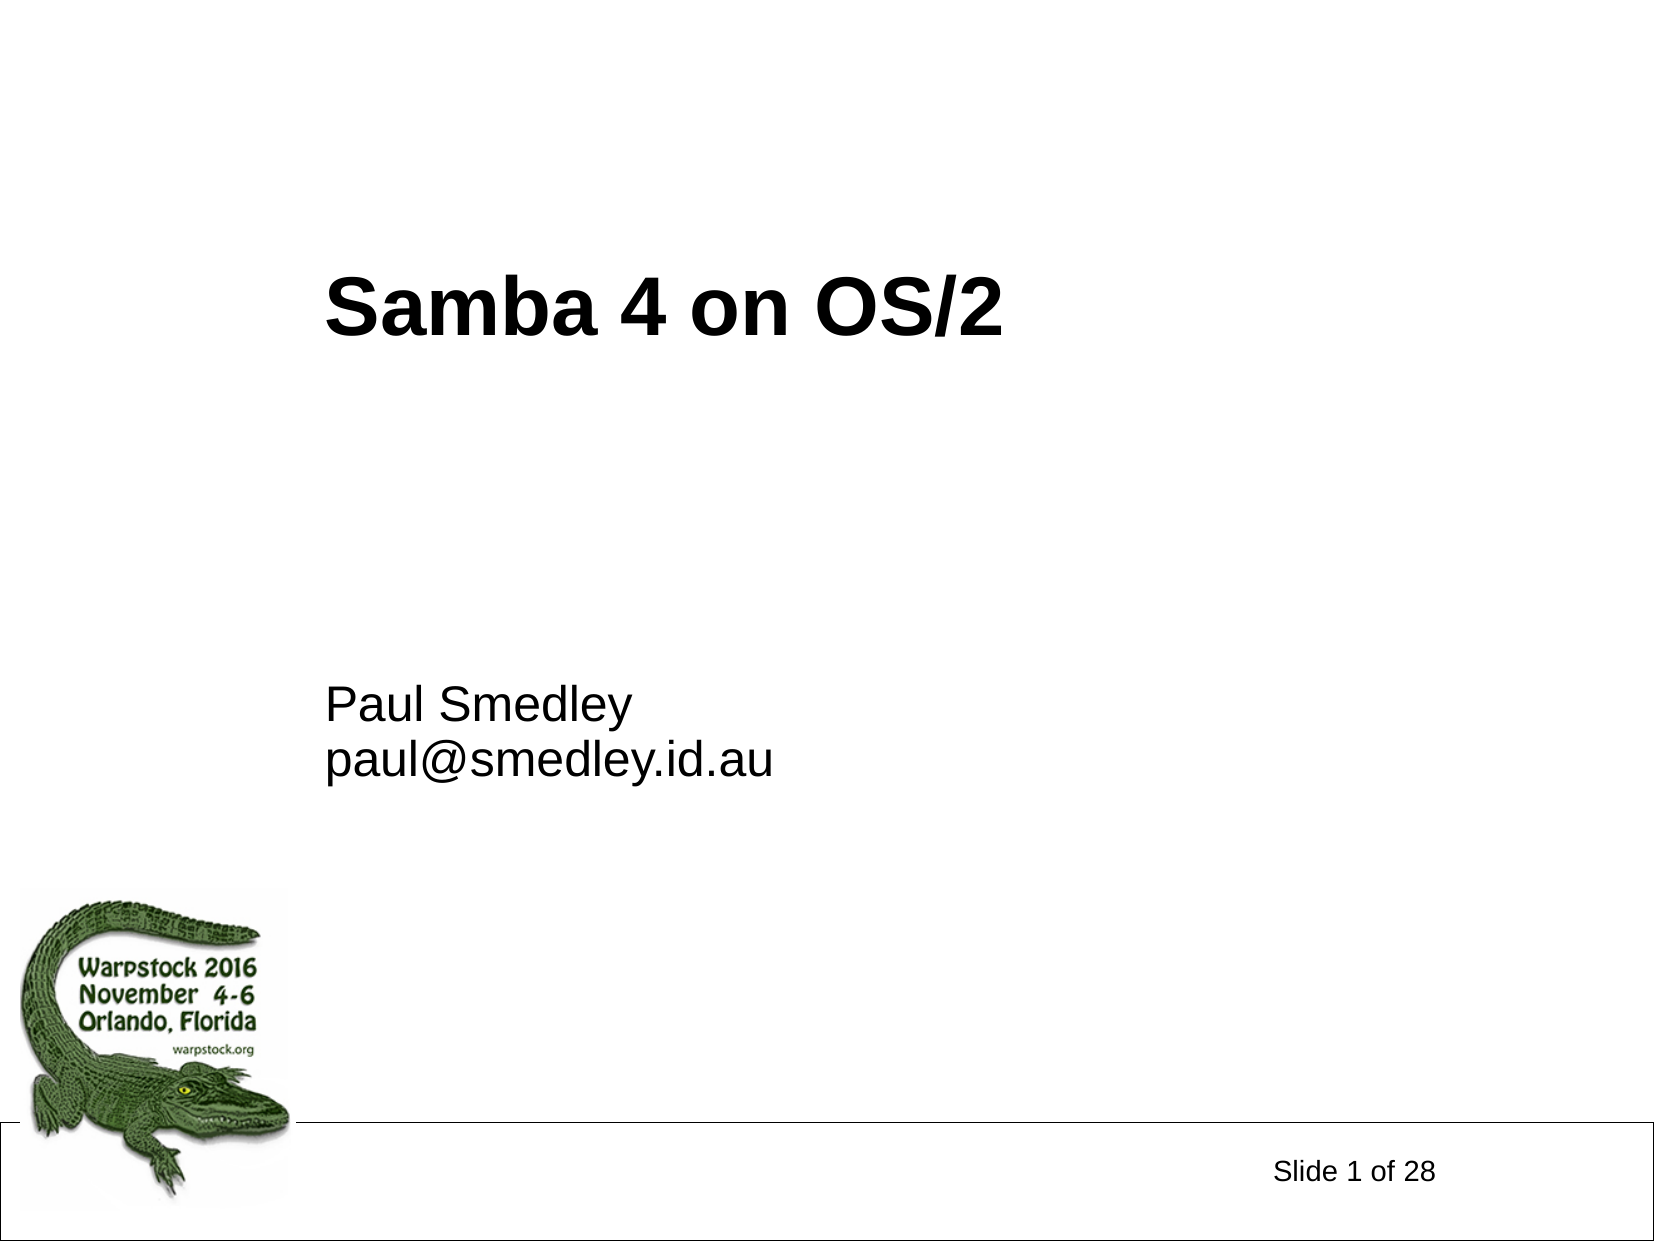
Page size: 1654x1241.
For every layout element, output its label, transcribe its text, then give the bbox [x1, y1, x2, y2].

picture [20, 888, 296, 1211]
subtitle Paul Smedley paul@smedley.id.au [324, 675, 1571, 788]
title Samba 4 on OS/2 [324, 213, 1571, 400]
